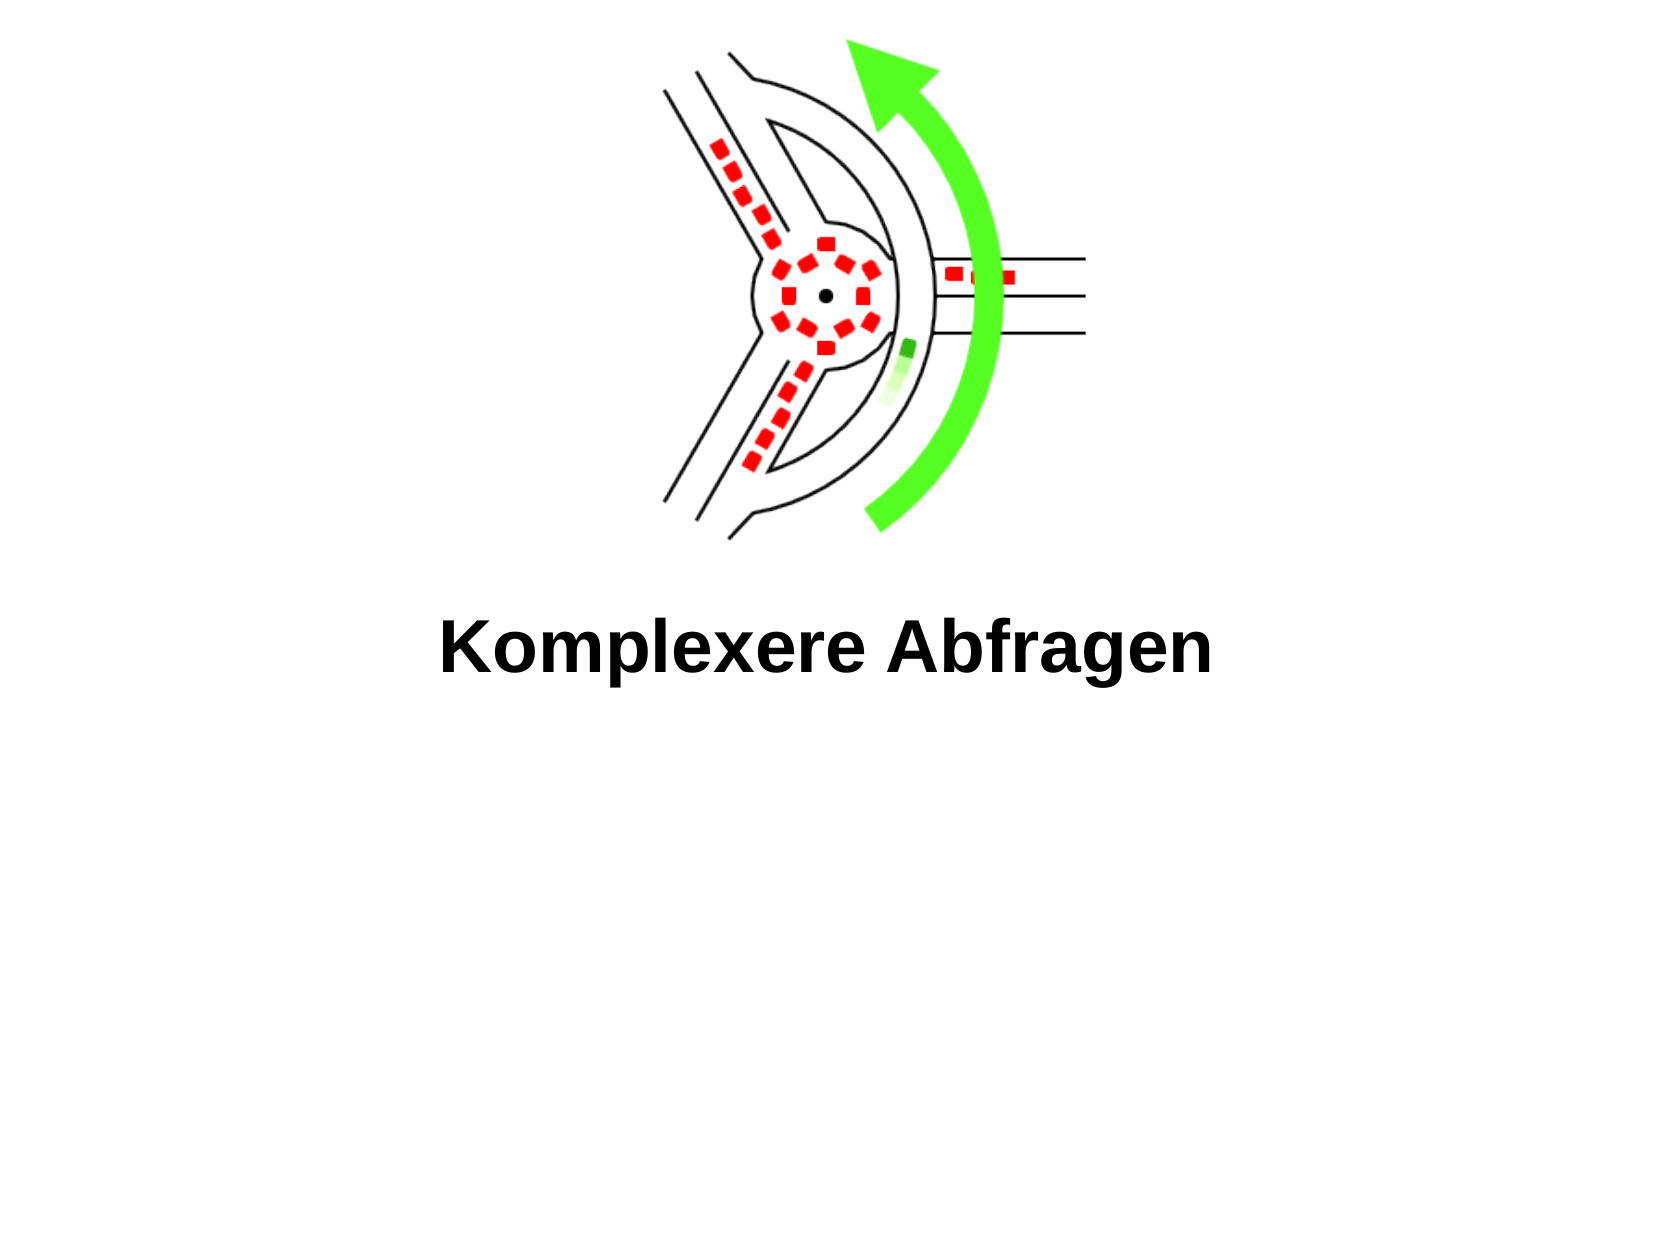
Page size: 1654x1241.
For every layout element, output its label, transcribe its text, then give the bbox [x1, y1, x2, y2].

picture [567, 37, 1086, 556]
text_box Komplexere Abfragen [423, 597, 1230, 697]
